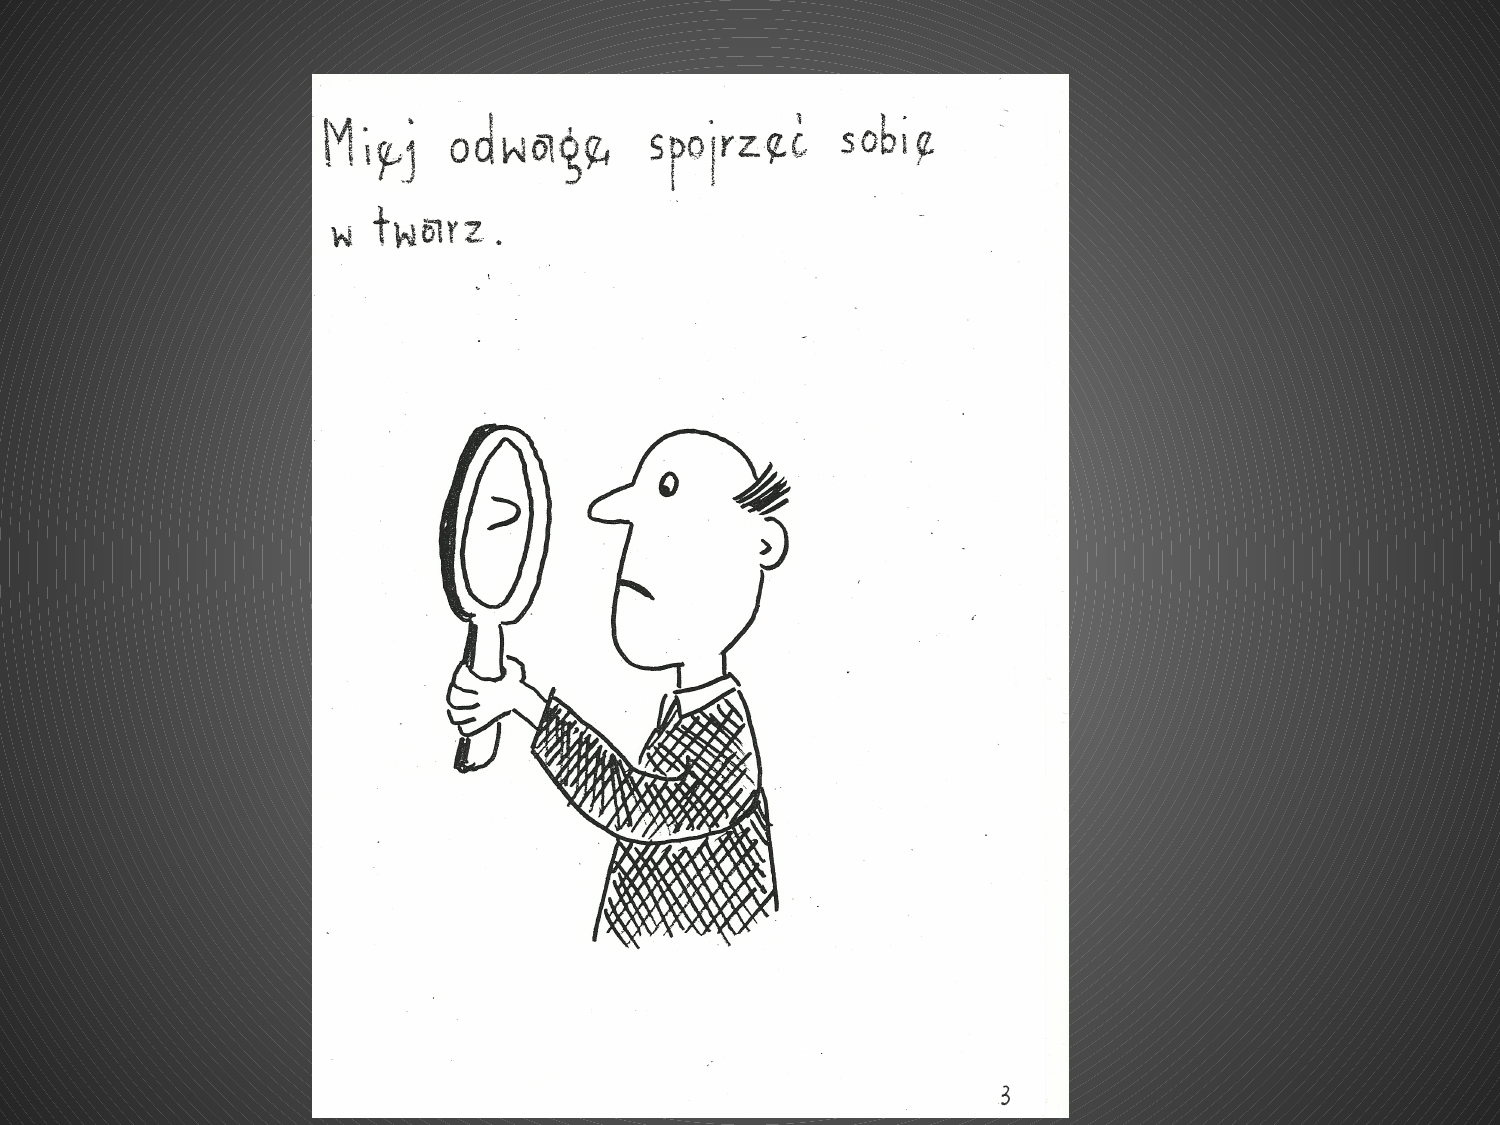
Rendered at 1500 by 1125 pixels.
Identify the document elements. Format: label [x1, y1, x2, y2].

picture [312, 75, 1069, 1118]
title [53, 19, 1404, 1095]
